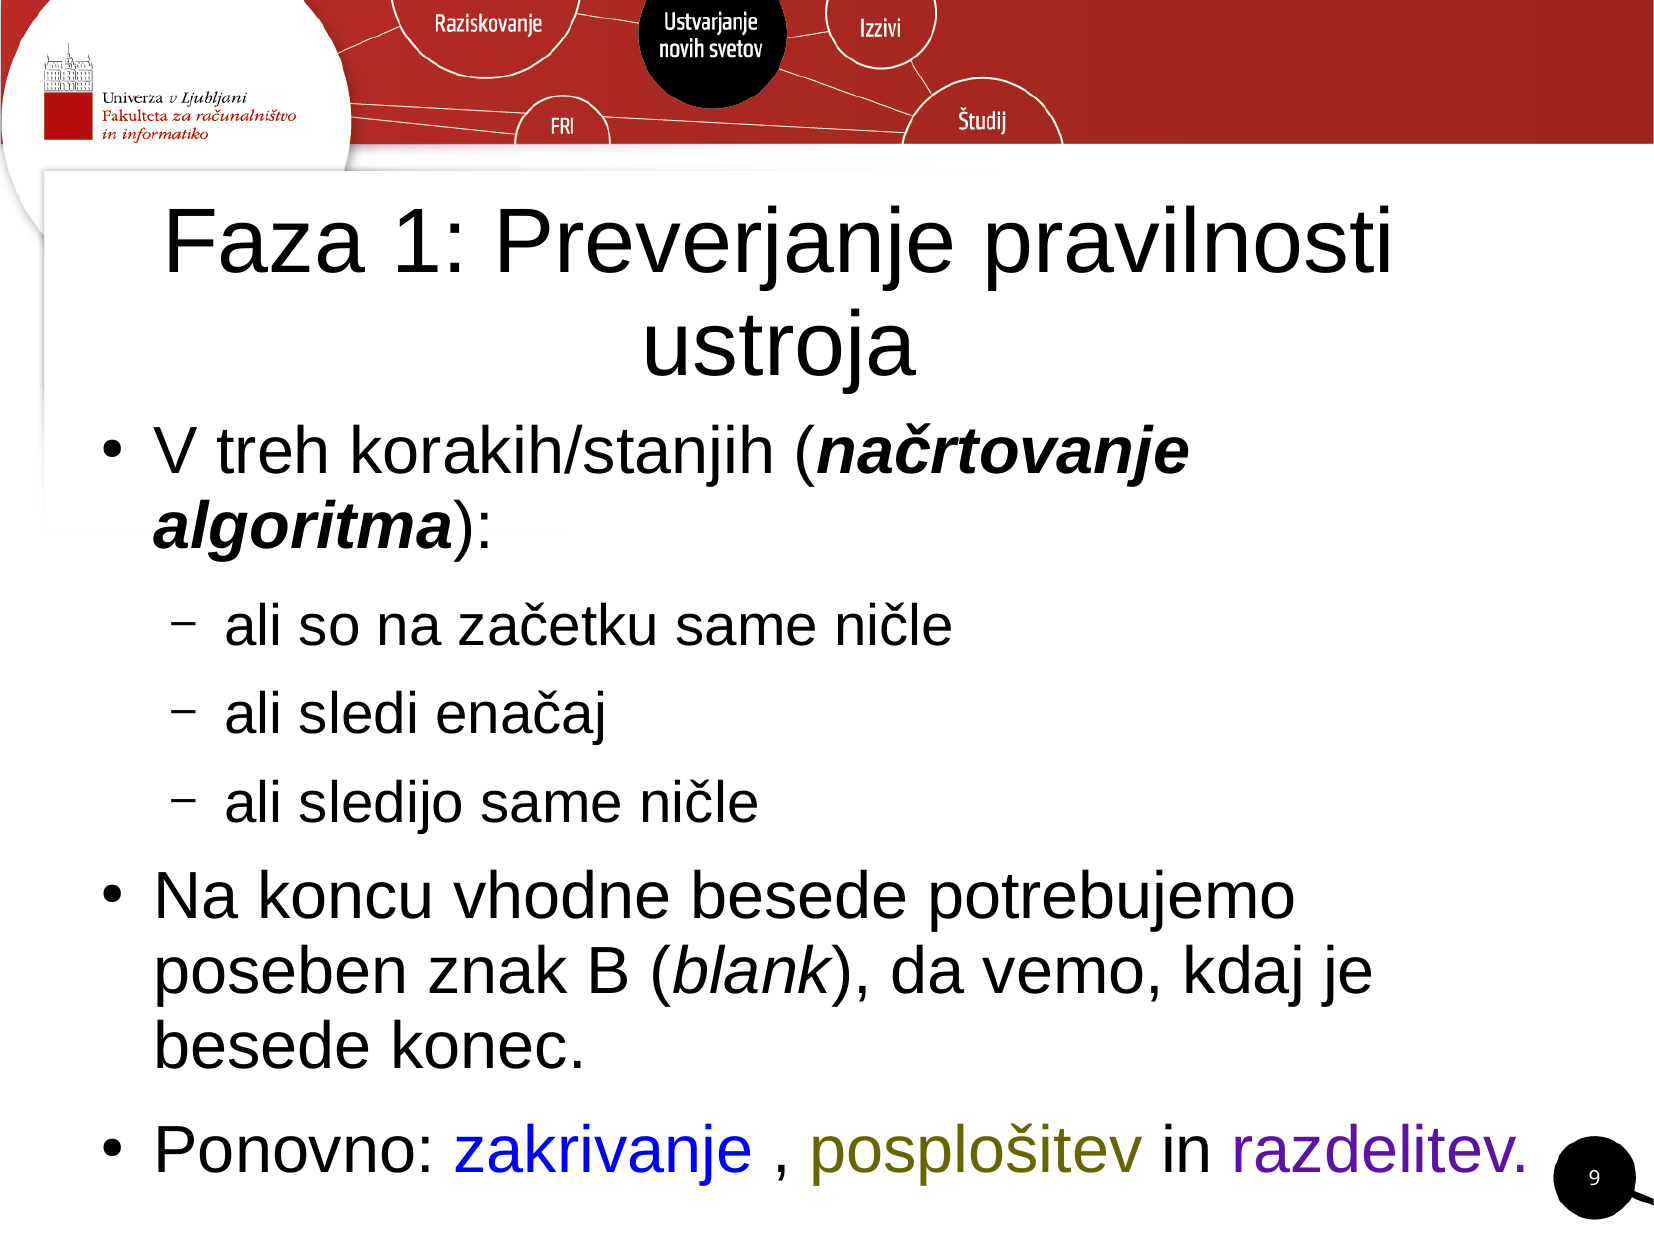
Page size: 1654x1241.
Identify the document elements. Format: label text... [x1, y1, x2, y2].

title Faza 1: Preverjanje pravilnosti ustroja [35, 188, 1524, 397]
list V treh korakih/stanjih (načrtovanje algoritma): ali so na začetku same ničle ali sledi enačaj ali sledijo same ničle Na koncu vhodne besede potrebujemo poseben znak B (blank), da vemo, kdaj je besede konec. Ponovno: zakrivanje , posplošitev in razdelitev. [82, 413, 1538, 1010]
text_box <številka> [1553, 1145, 1636, 1212]
picture [0, 0, 1654, 1241]
